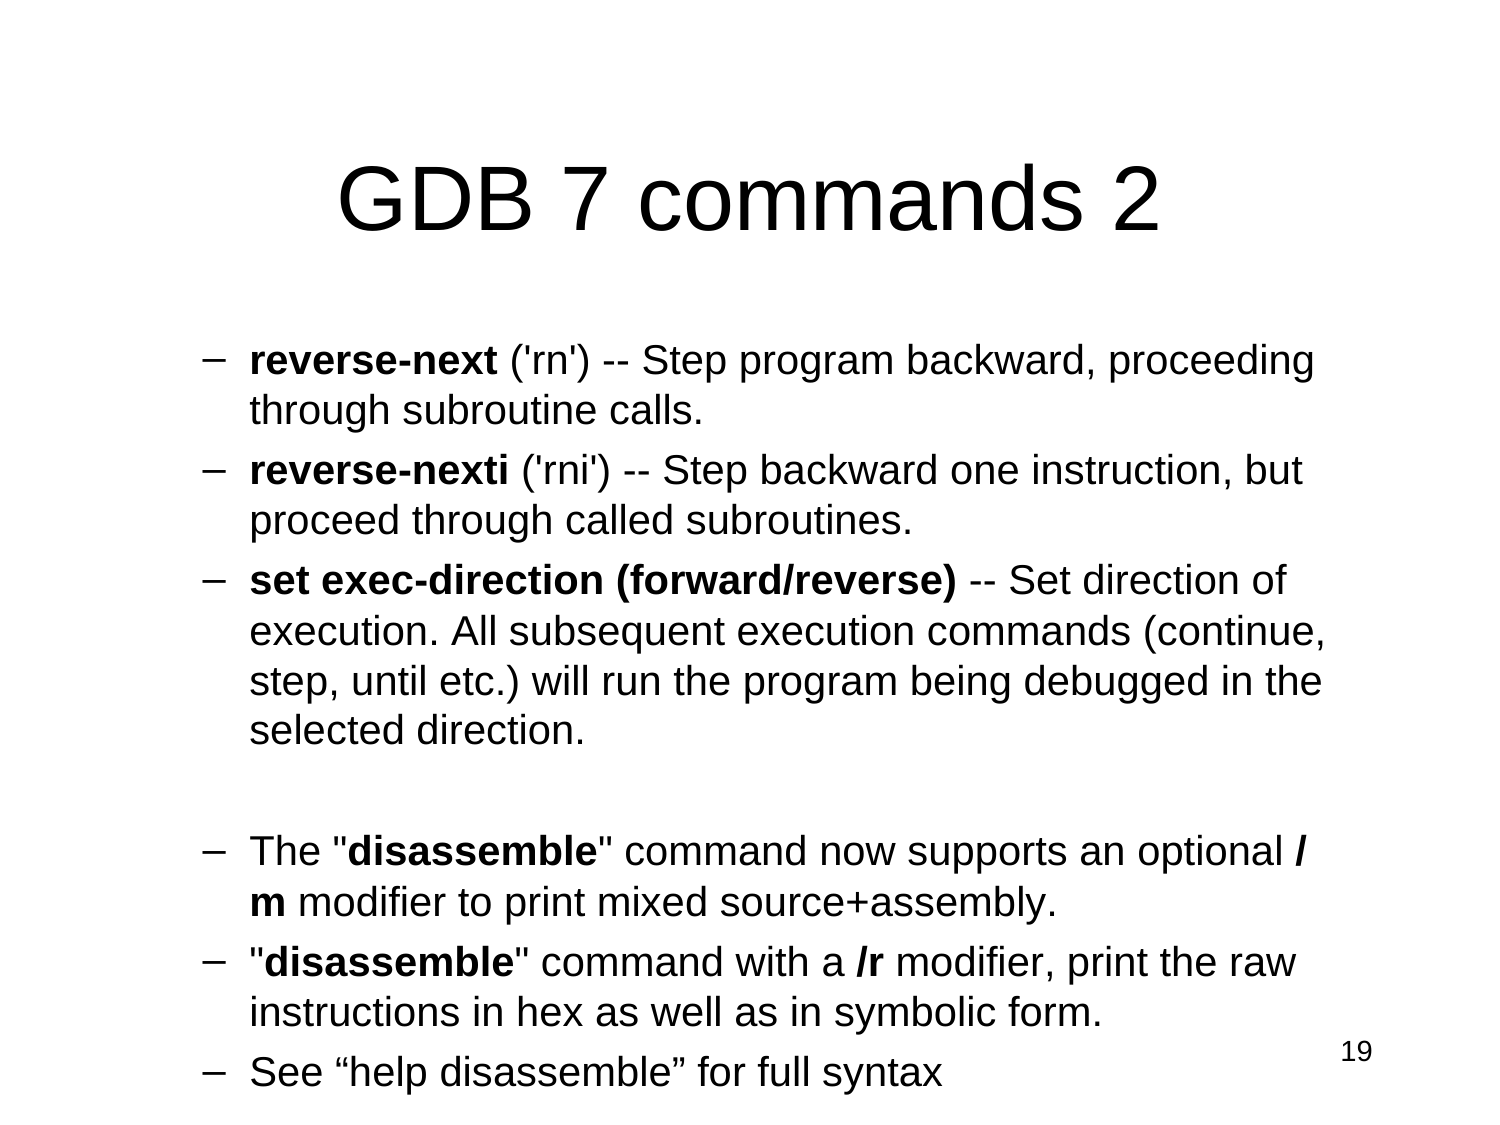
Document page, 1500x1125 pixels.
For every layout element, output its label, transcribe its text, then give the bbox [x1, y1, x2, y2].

text_box <number> [1074, 1025, 1388, 1101]
list reverse-next ('rn') -- Step program backward, proceeding through subroutine calls. reverse-nexti ('rni') -- Step backward one instruction, but proceed through called subroutines. set exec-direction (forward/reverse) -- Set direction of execution. All subsequent execution commands (continue, step, until etc.) will run the program being debugged in the selected direction. The "disassemble" command now supports an optional /m modifier to print mixed source+assembly. "disassemble" command with a /r modifier, print the raw instructions in hex as well as in symbolic form. See “help disassemble” for full syntax [112, 324, 1388, 1125]
title GDB 7 commands 2 [112, 99, 1388, 288]
